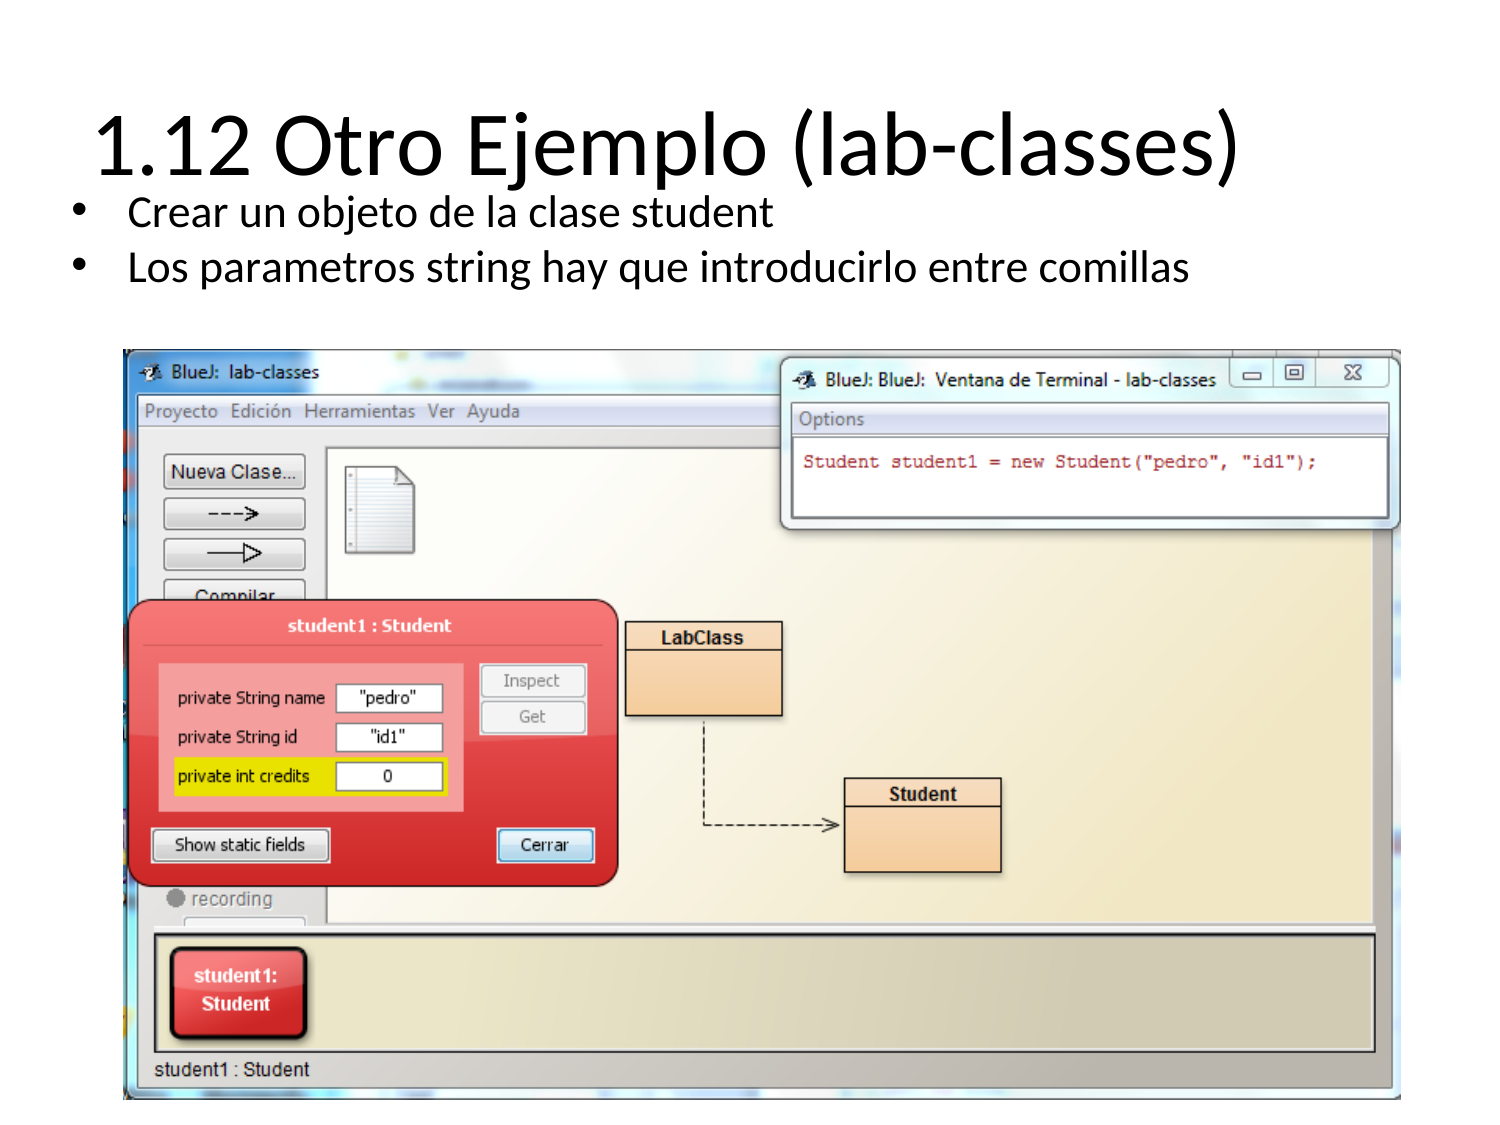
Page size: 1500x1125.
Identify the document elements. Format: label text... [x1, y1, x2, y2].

title 1.12 Otro Ejemplo (lab-classes) [75, 45, 1426, 233]
picture [123, 349, 1401, 1101]
list Crear un objeto de la clase student Los parametros string hay que introducirlo entre comillas [56, 184, 1407, 308]
